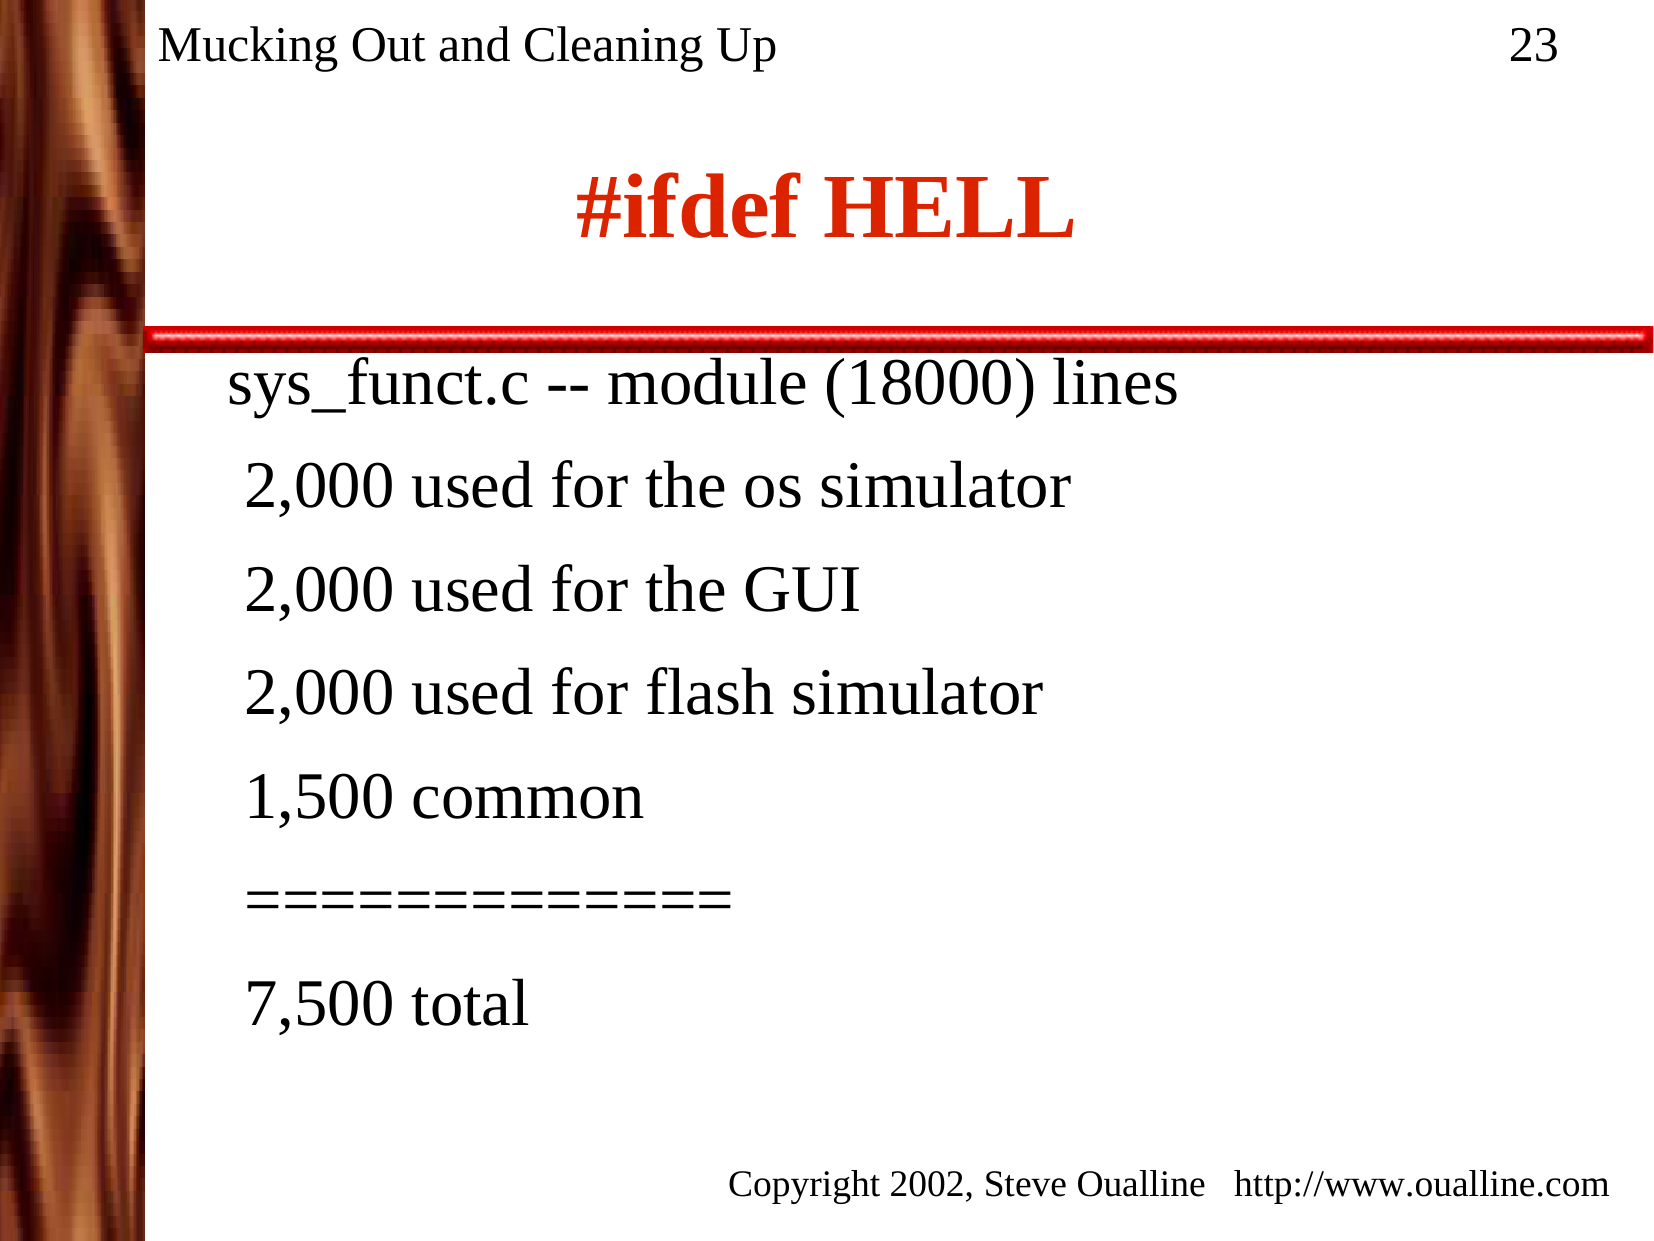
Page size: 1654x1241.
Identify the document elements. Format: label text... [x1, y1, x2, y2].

list sys_funct.c -- module (18000) lines 2,000 used for the os simulator 2,000 used for the GUI 2,000 used for flash simulator 1,500 common ============= 7,500 total [165, 344, 1534, 1127]
title #ifdef HELL [121, 102, 1534, 310]
picture [0, 0, 1654, 1241]
